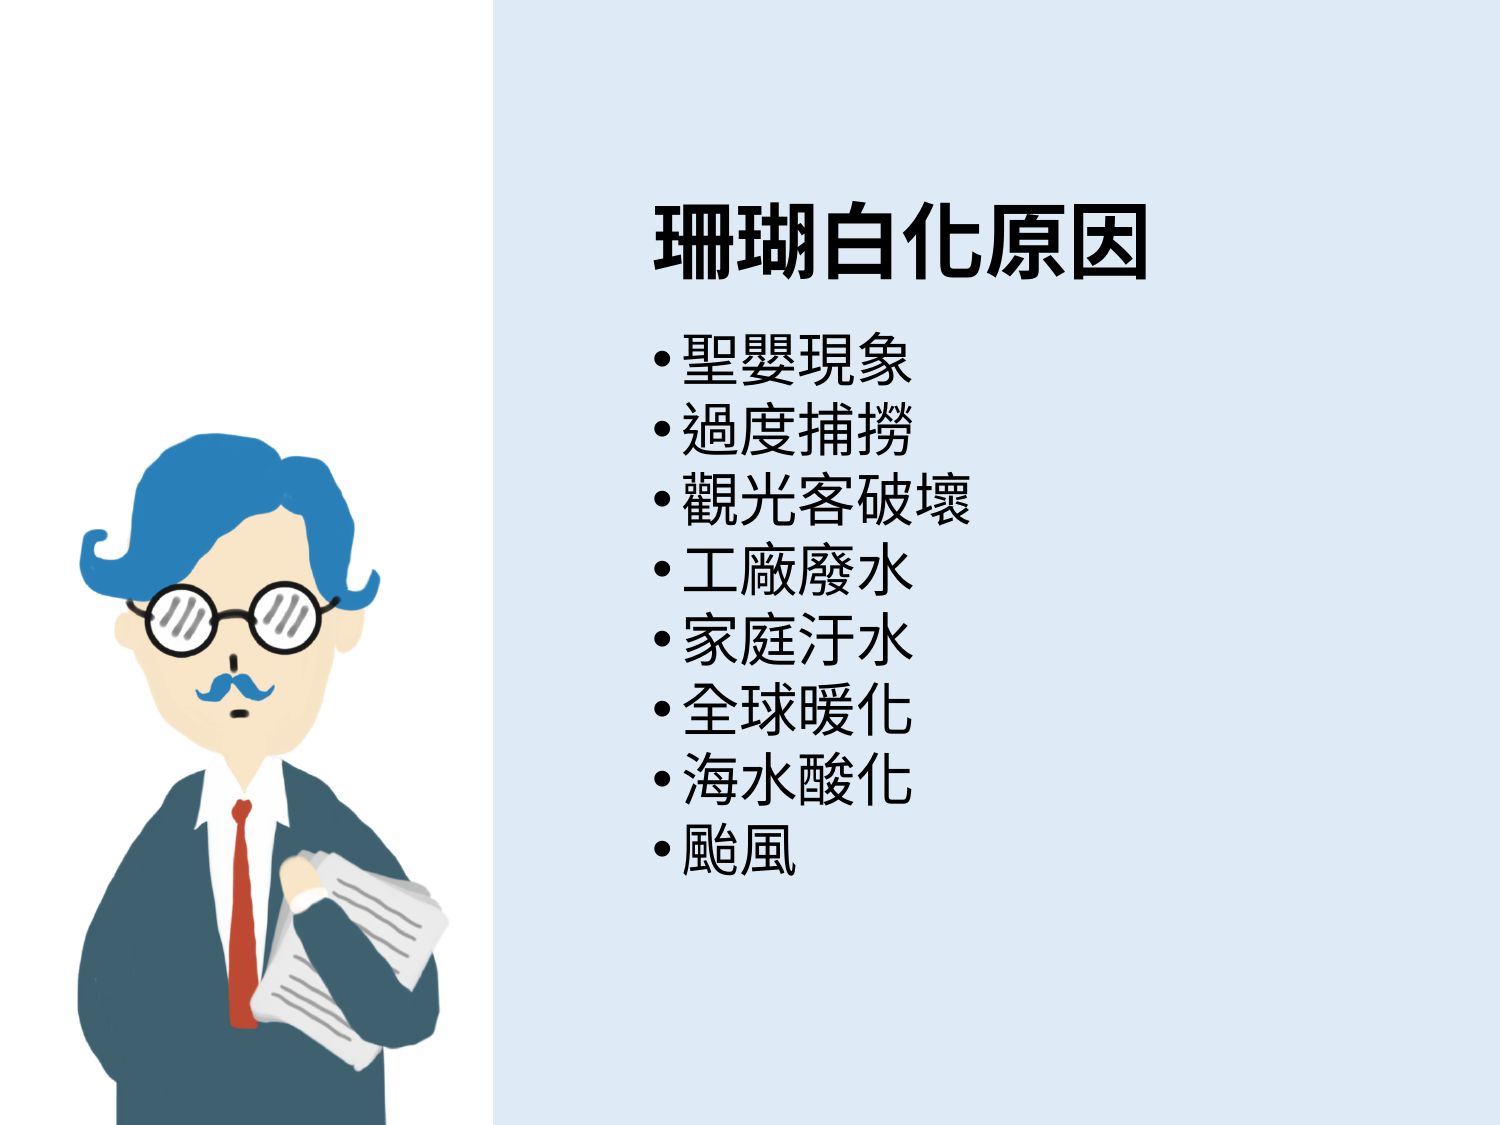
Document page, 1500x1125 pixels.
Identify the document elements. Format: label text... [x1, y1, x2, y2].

text_box [493, 0, 1500, 1125]
text_box 珊瑚白化原因 [637, 182, 1190, 299]
picture [0, 182, 460, 1125]
text_box 聖嬰現象 過度捕撈 觀光客破壞 工廠廢水 家庭汙水 全球暖化 海水酸化 颱風 [637, 316, 1124, 891]
